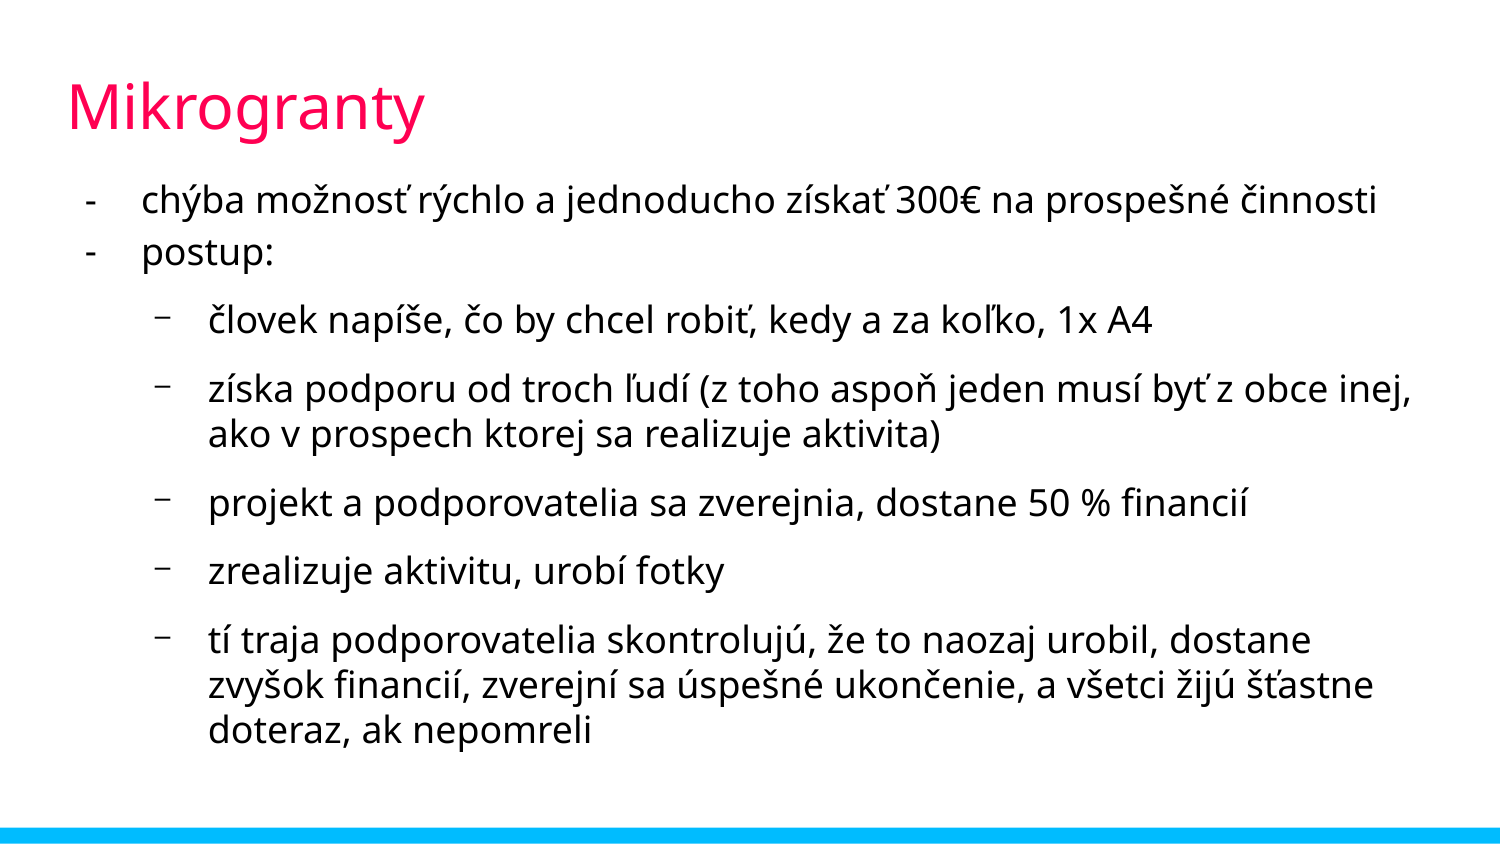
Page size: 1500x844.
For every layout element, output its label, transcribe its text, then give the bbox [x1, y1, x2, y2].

list chýba možnosť rýchlo a jednoducho získať 300€ na prospešné činnosti postup: človek napíše, čo by chcel robiť, kedy a za koľko, 1x A4 získa podporu od troch ľudí (z toho aspoň jeden musí byť z obce inej, ako v prospech ktorej sa realizuje aktivita) projekt a podporovatelia sa zverejnia, dostane 50 % financií zrealizuje aktivitu, urobí fotky tí traja podporovatelia skontrolujú, že to naozaj urobil, dostane zvyšok financií, zverejní sa úspešné ukončenie, a všetci žijú šťastne doteraz, ak nepomreli [51, 154, 1449, 705]
title Mikrogranty [51, 51, 1449, 154]
